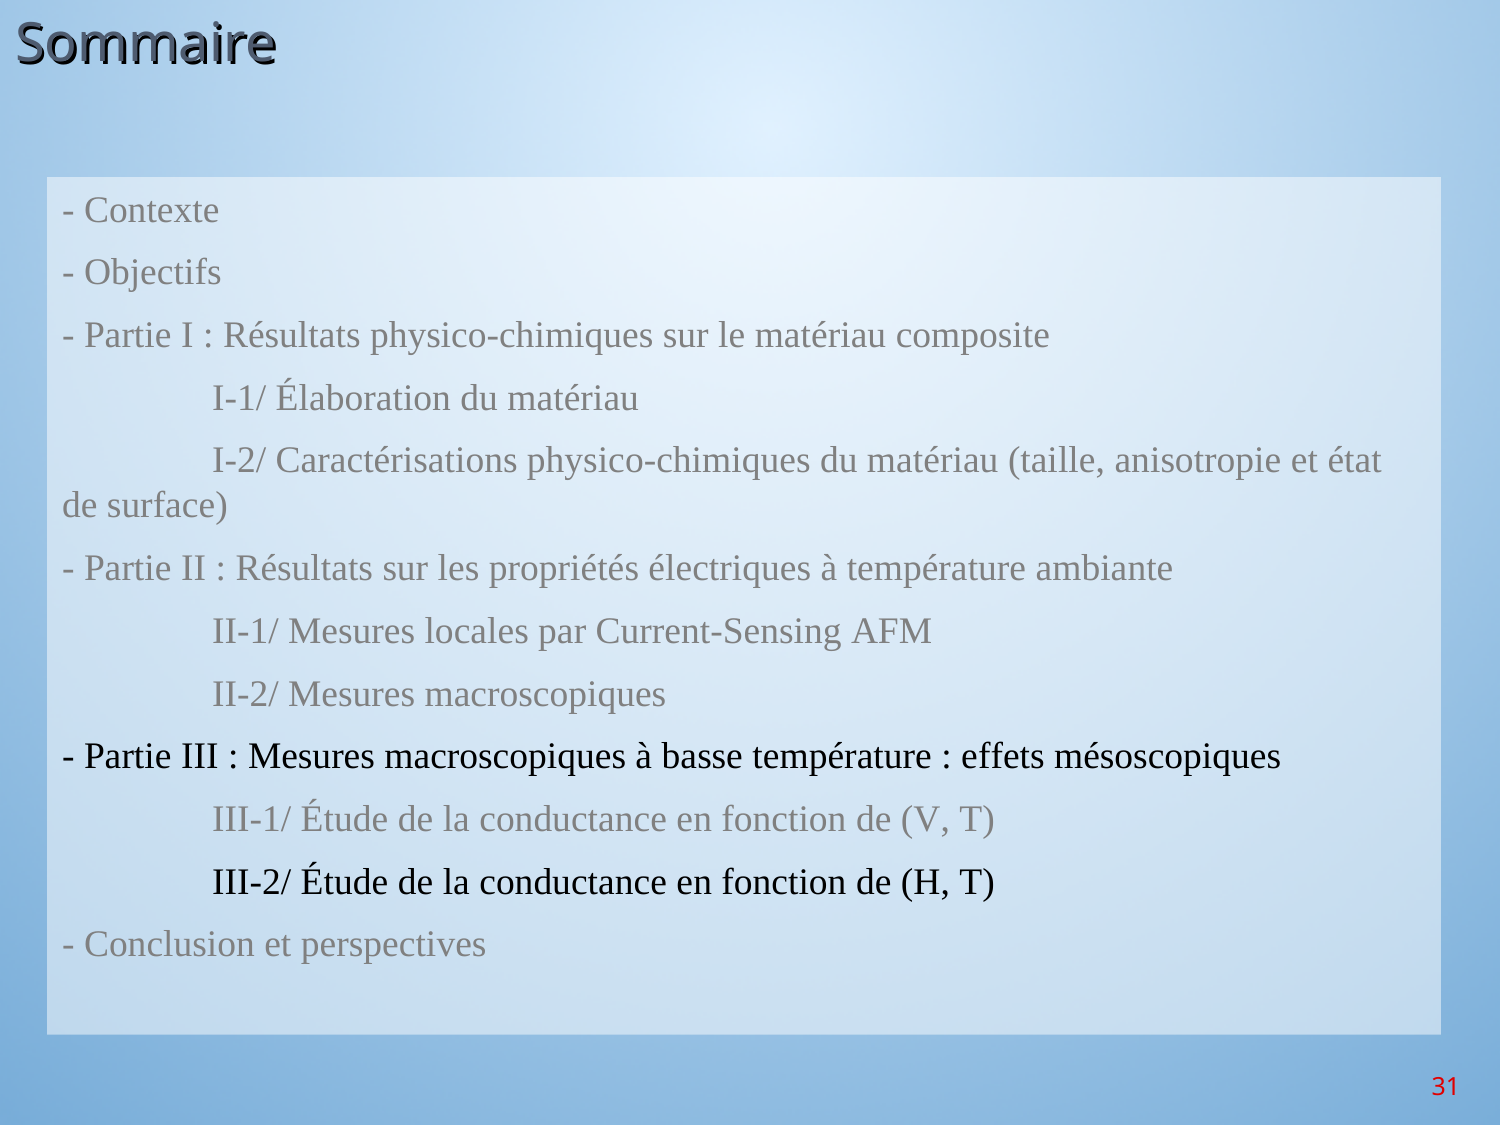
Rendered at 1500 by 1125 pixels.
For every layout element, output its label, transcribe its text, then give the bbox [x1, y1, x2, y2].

text_box <numéro> [1349, 1062, 1476, 1103]
text_box - Contexte - Objectifs - Partie I : Résultats physico-chimiques sur le matériau composite I-1/ Élaboration du matériau I-2/ Caractérisations physico-chimiques du matériau (taille, anisotropie et état de surface) - Partie II : Résultats sur les propriétés électriques à température ambiante II-1/ Mesures locales par Current-Sensing AFM II-2/ Mesures macroscopiques - Partie III : Mesures macroscopiques à basse température : effets mésoscopiques III-1/ Étude de la conductance en fonction de (V, T) III-2/ Étude de la conductance en fonction de (H, T) - Conclusion et perspectives [47, 177, 1441, 1035]
picture [0, 0, 1500, 1125]
title Sommaire [0, 0, 1489, 83]
